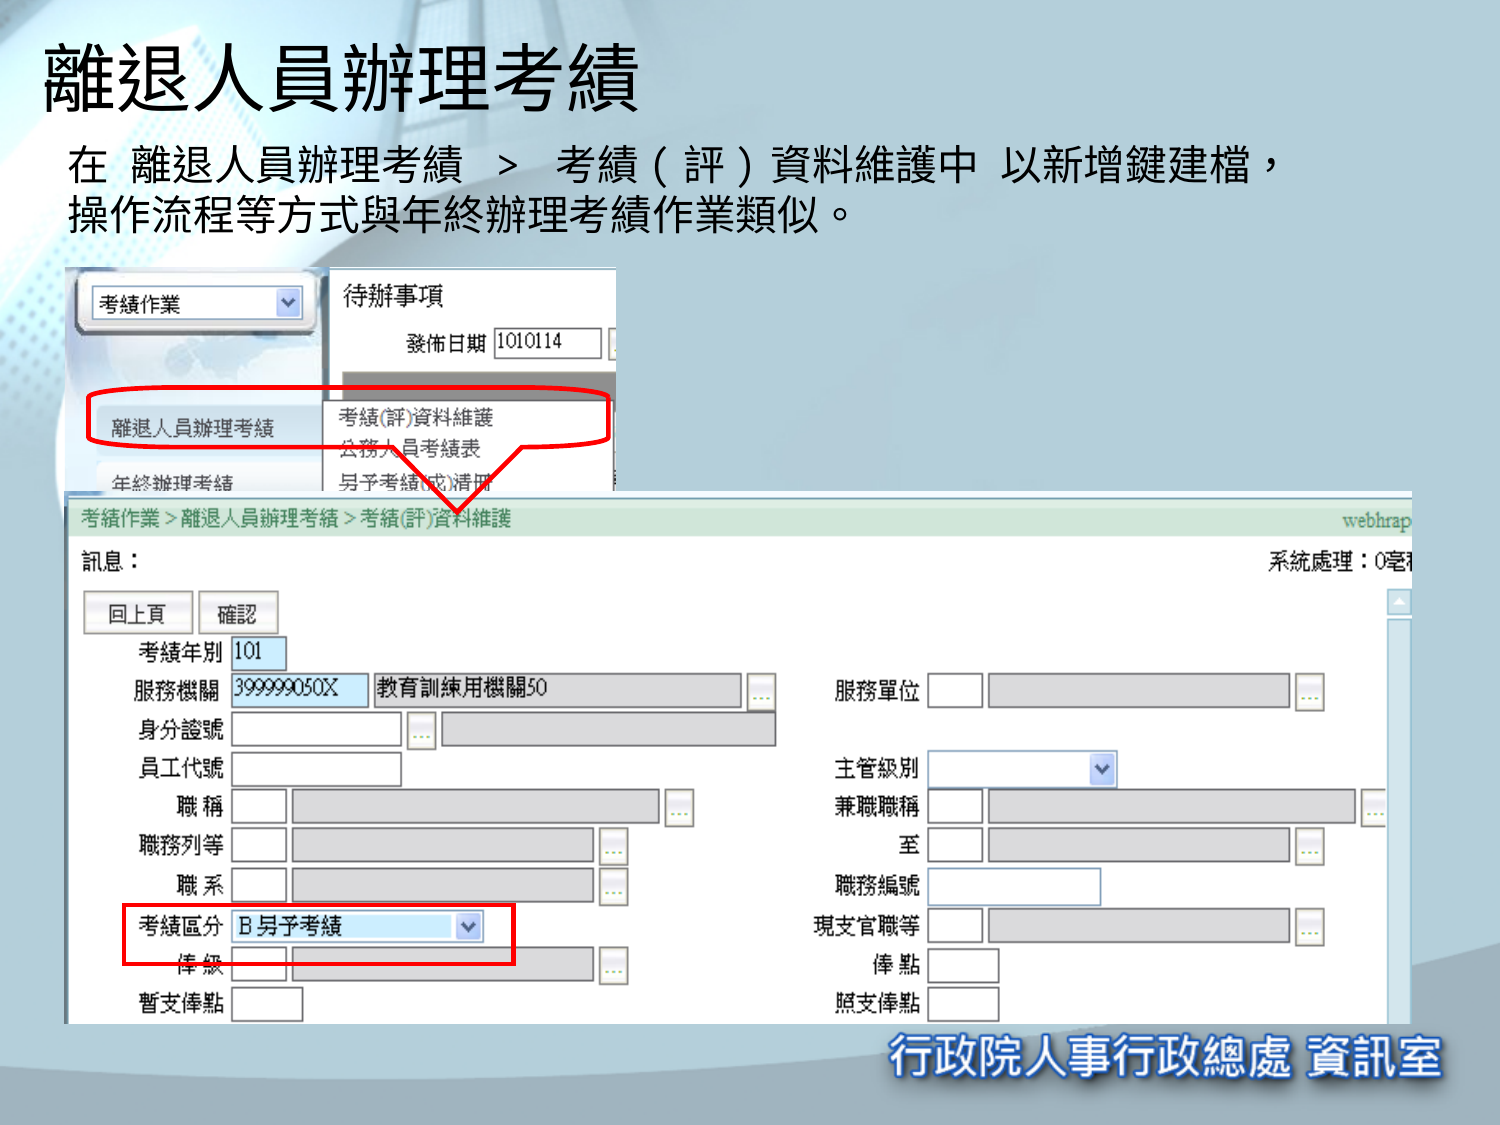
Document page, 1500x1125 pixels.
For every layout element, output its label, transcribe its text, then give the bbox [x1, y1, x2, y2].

text_box 離退人員辦理考績 [41, 30, 1400, 122]
text_box 在 離退人員辦理考績 > 考績(評)資料維護中 以新增鍵建檔，操作流程等方式與年終辦理考績作業類似。 [53, 130, 1341, 247]
picture [0, 0, 1500, 1125]
